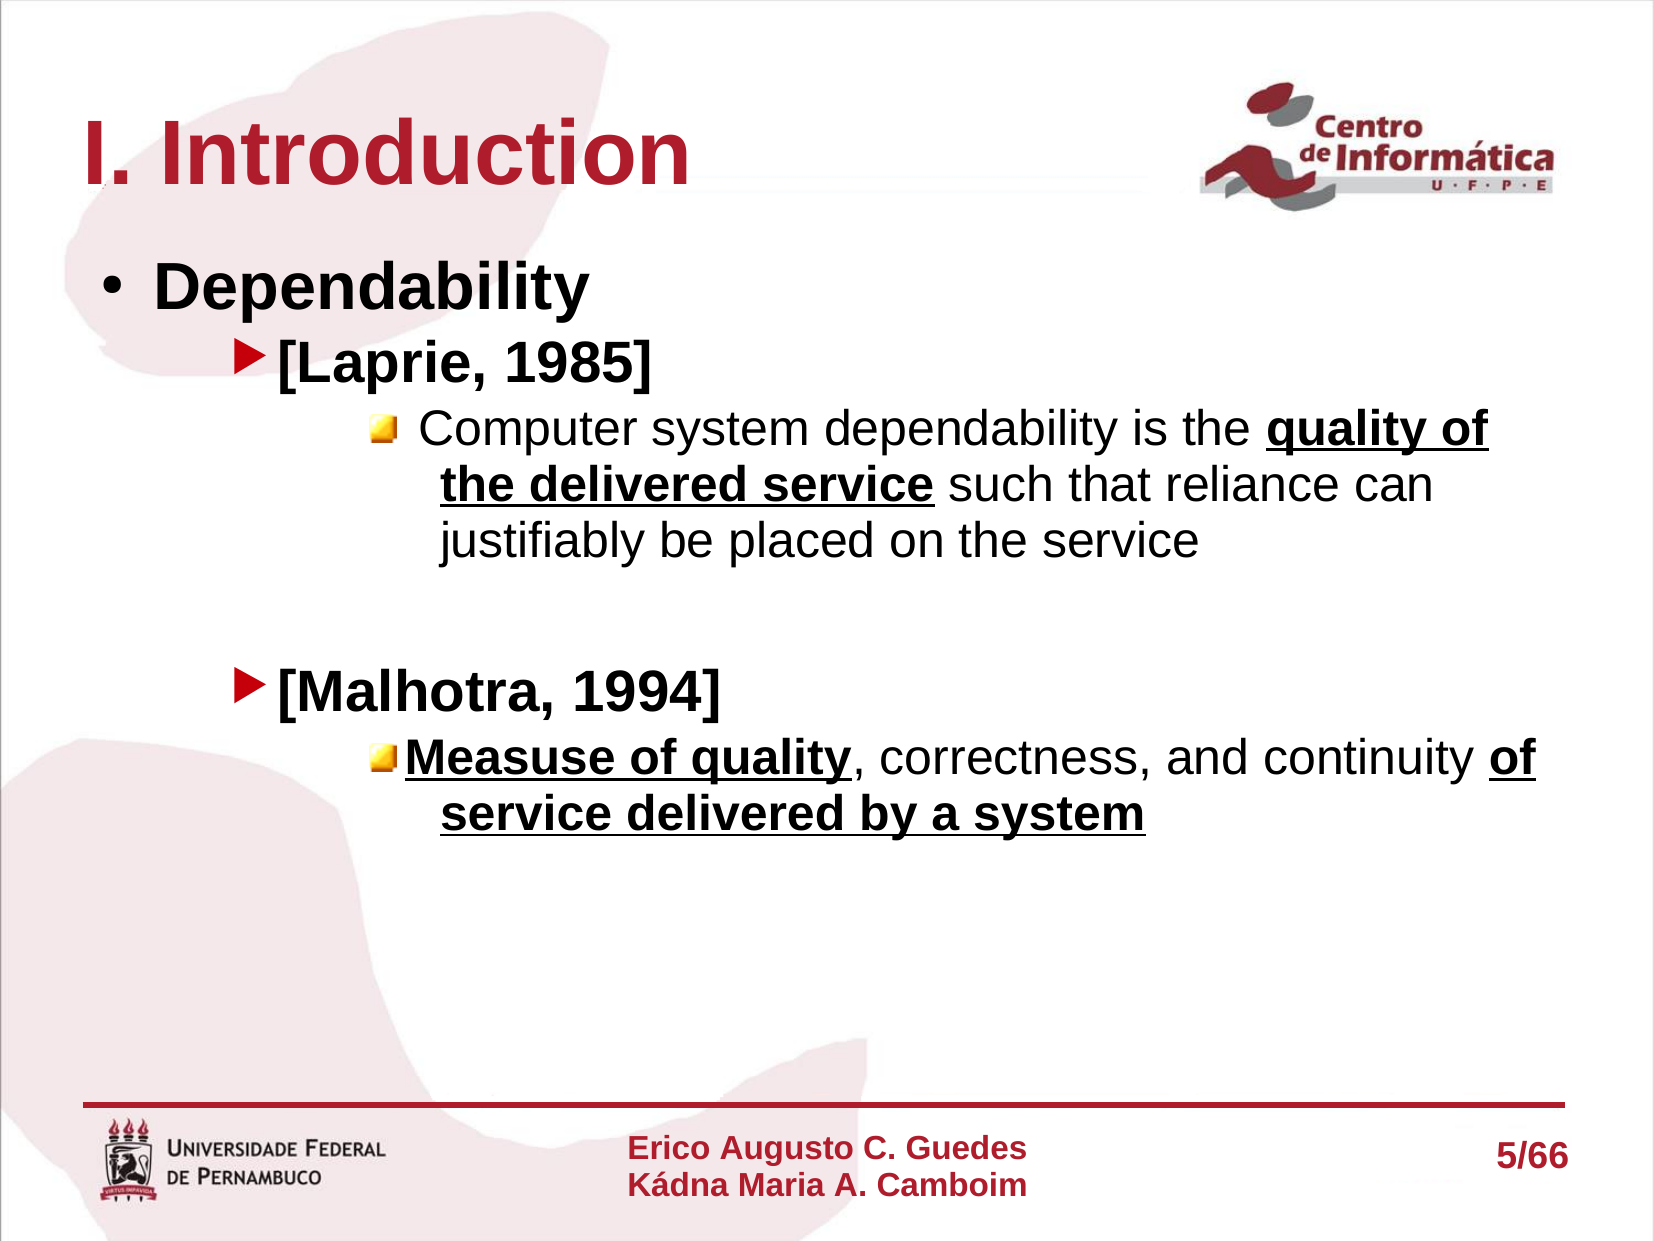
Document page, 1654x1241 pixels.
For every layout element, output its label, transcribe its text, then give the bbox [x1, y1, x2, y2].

title I. Introduction [82, 56, 1571, 248]
list Dependability [Laprie, 1985] Computer system dependability is the quality of the delivered service such that reliance can justifiably be placed on the service [Malhotra, 1994] Measuse of quality, correctness, and continuity of service delivered by a system [82, 248, 1571, 1053]
picture [0, 0, 1654, 1241]
